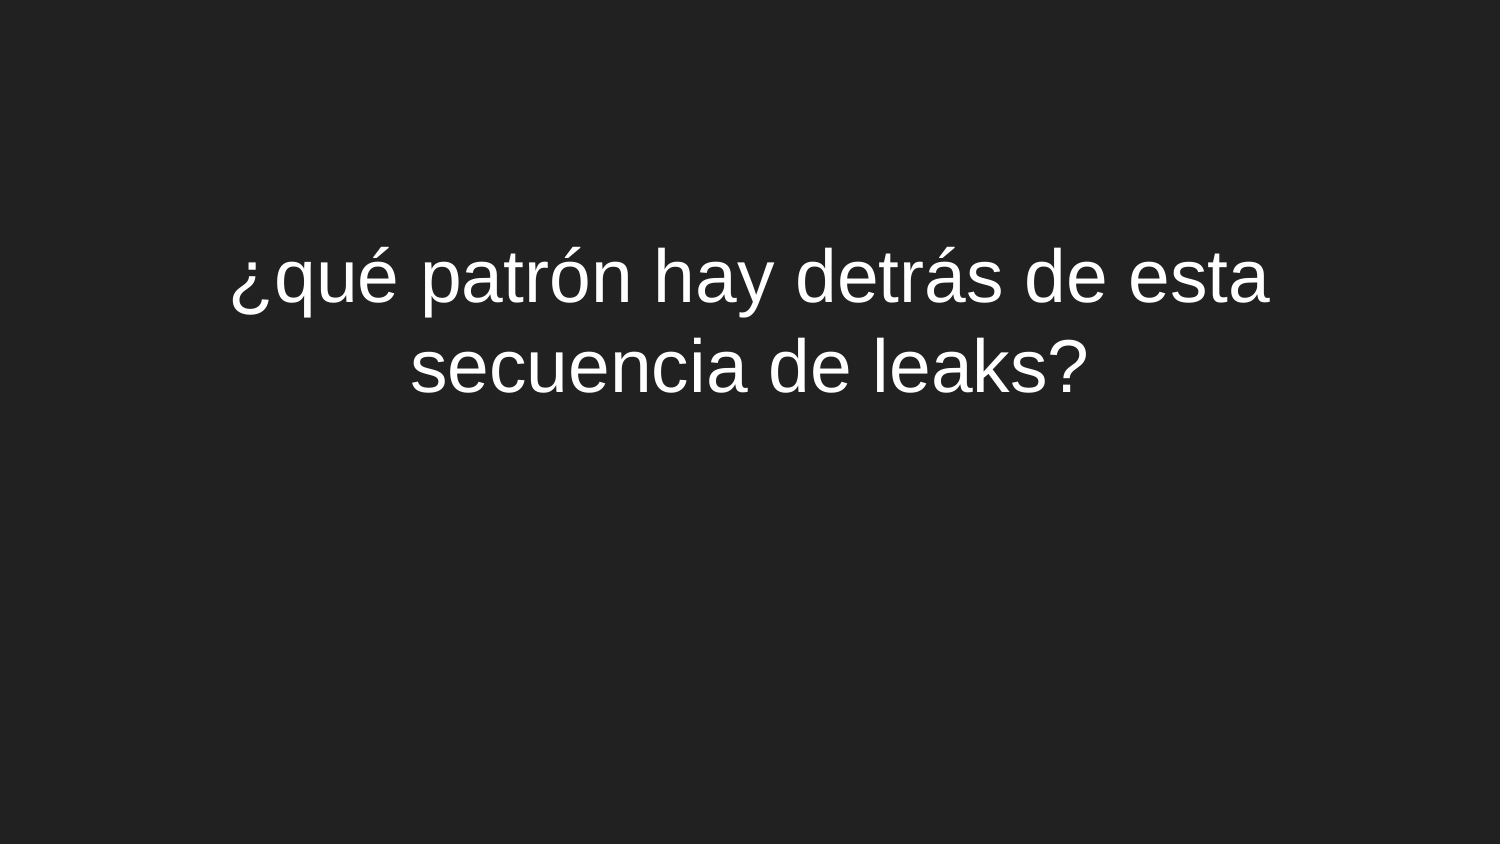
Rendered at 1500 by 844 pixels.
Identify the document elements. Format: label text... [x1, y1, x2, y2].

title ¿qué patrón hay detrás de esta secuencia de leaks? [51, 126, 1449, 423]
